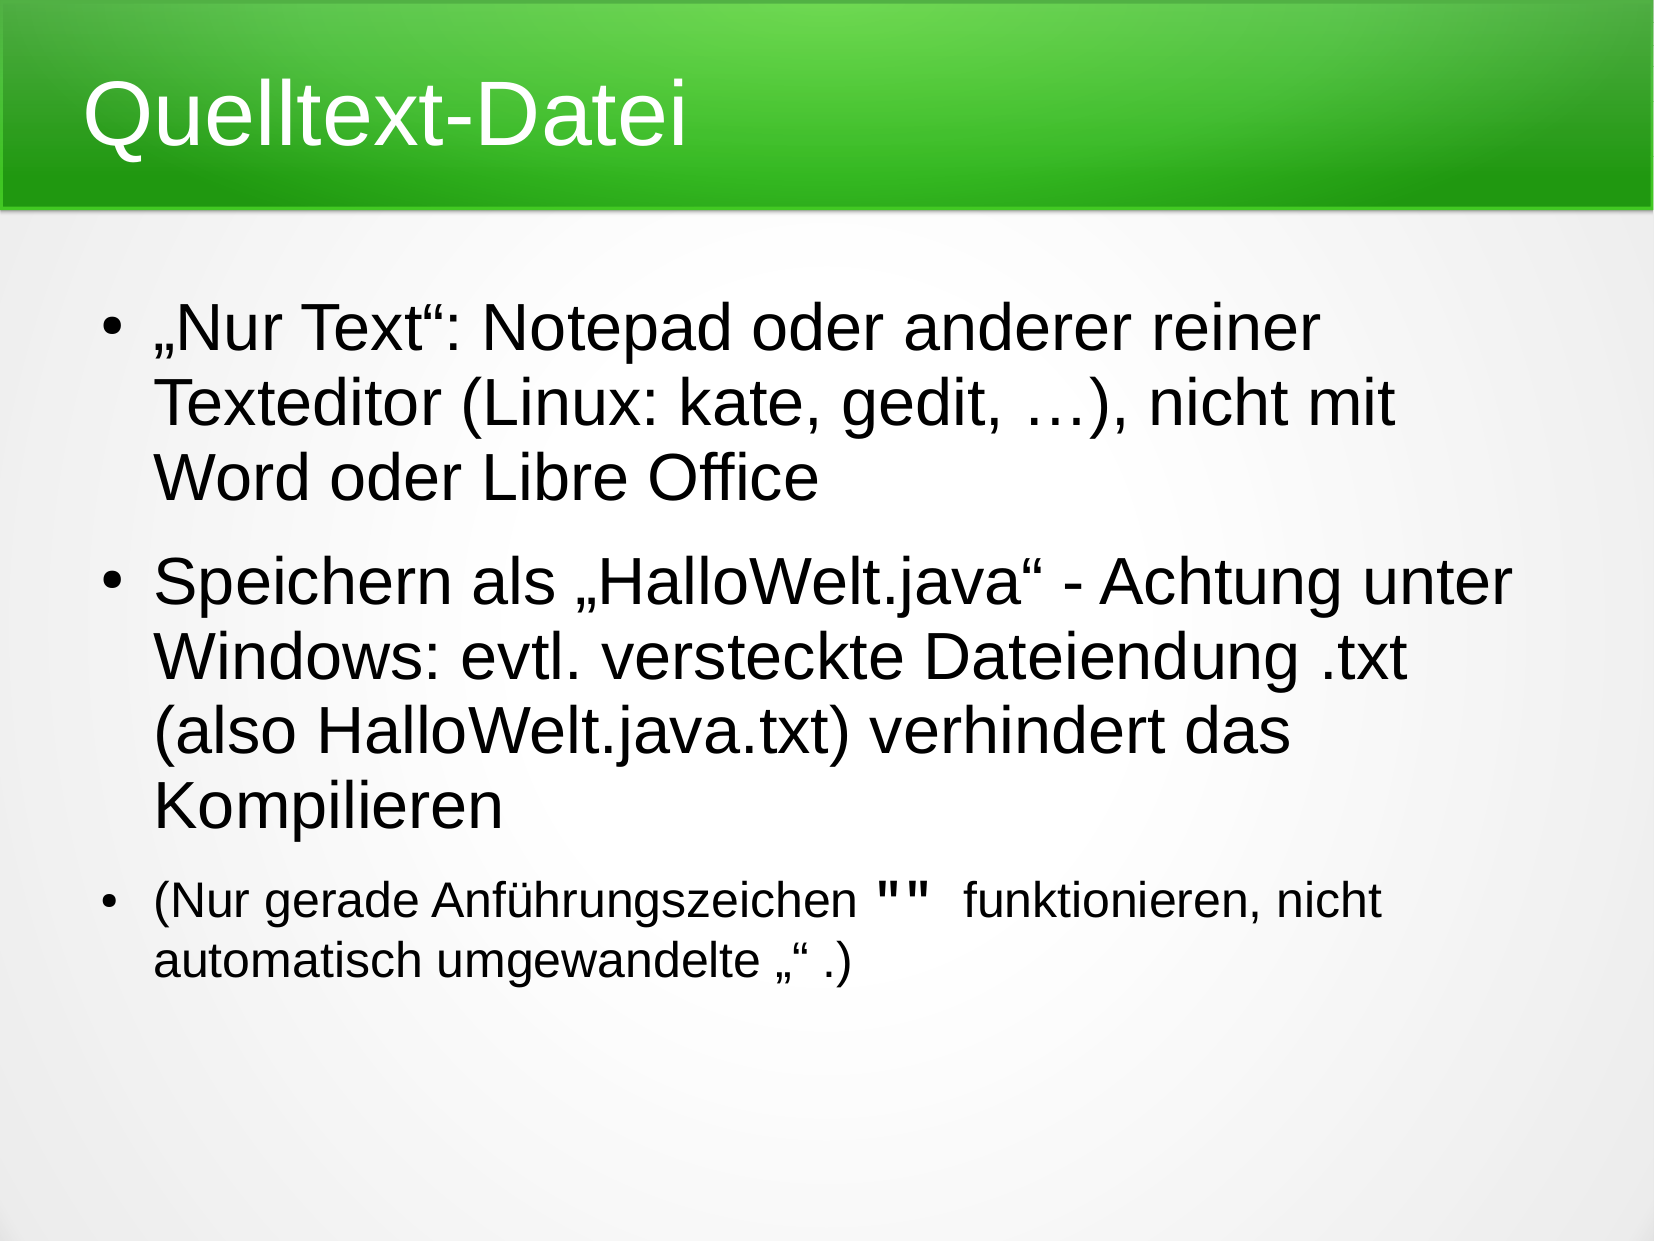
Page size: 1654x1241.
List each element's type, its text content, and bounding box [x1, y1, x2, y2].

title Quelltext-Datei [82, 49, 1571, 179]
list „Nur Text“: Notepad oder anderer reiner Texteditor (Linux: kate, gedit, …), nicht mit Word oder Libre Office Speichern als „HalloWelt.java“ - Achtung unter Windows: evtl. versteckte Dateiendung .txt (also HalloWelt.java.txt) verhindert das Kompilieren (Nur gerade Anführungszeichen "" funktionieren, nicht automatisch umgewandelte „“ .) [82, 290, 1538, 1010]
